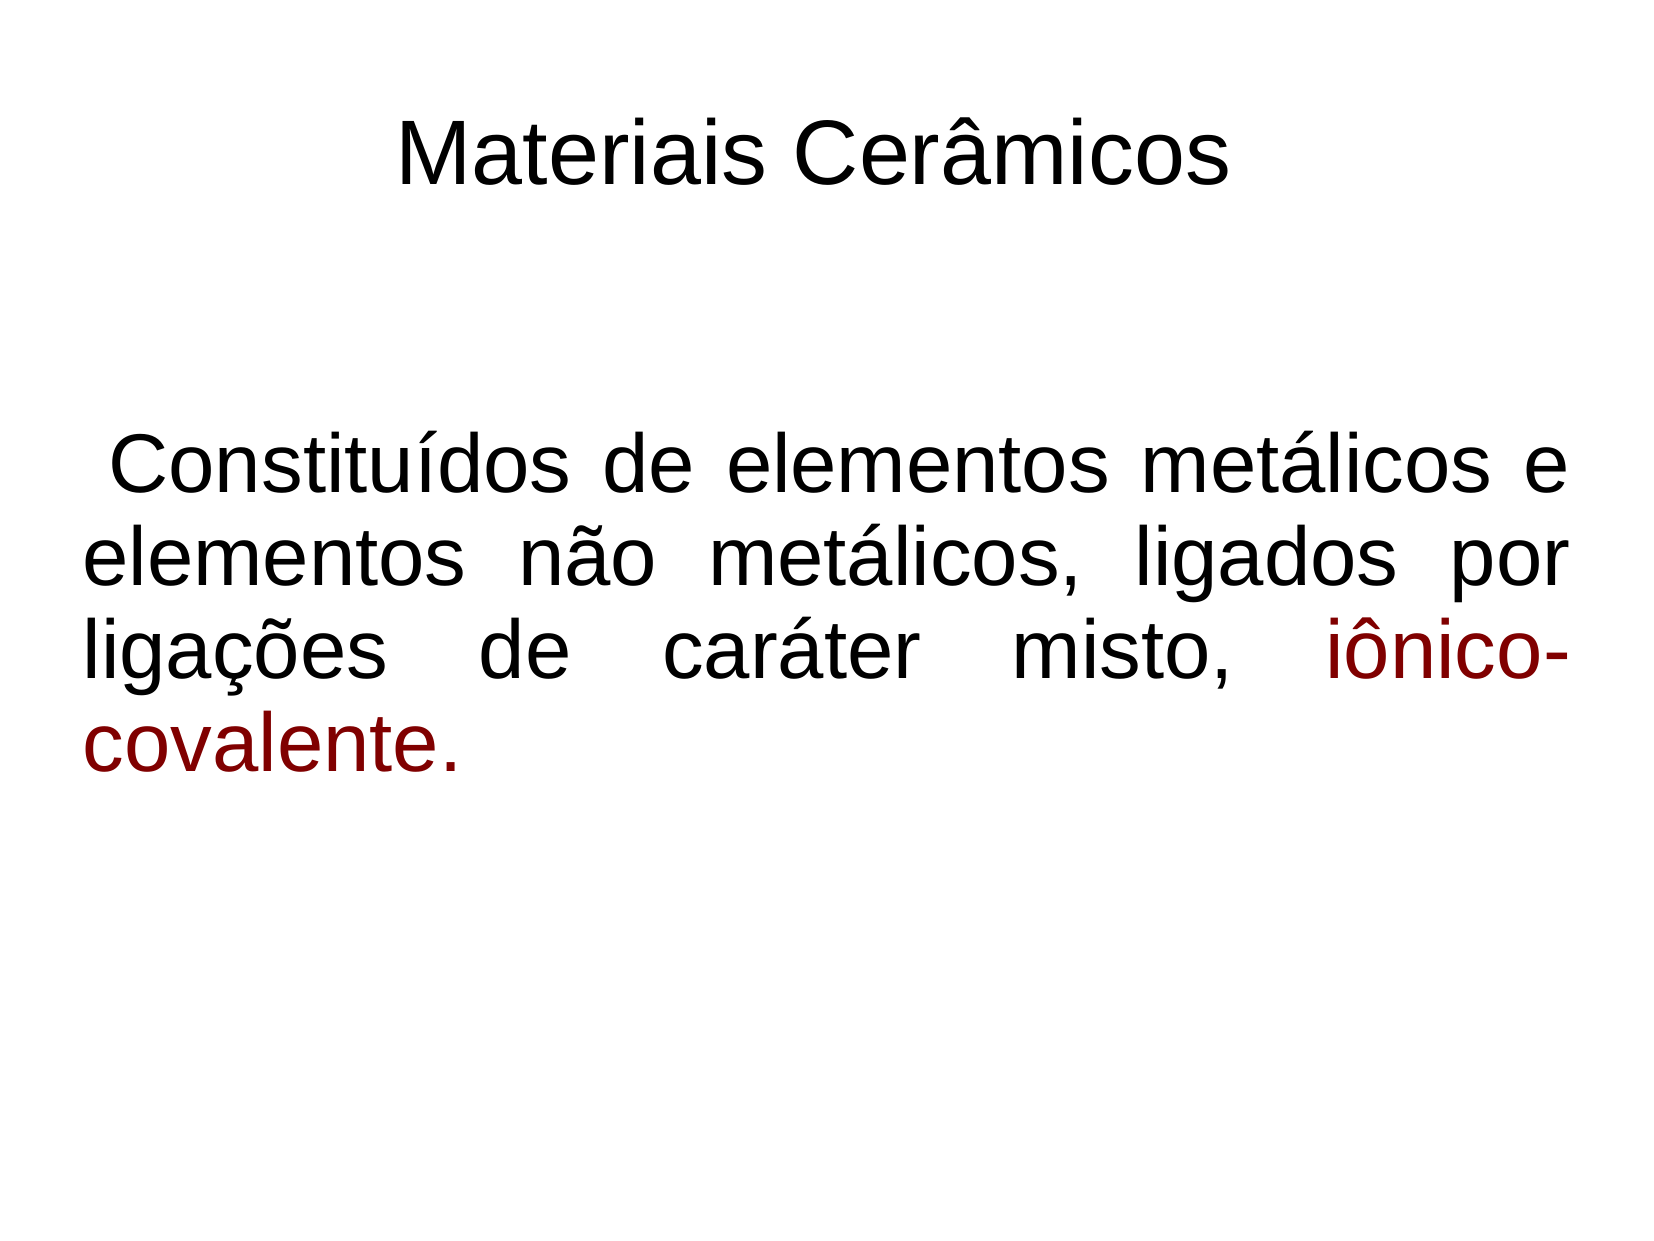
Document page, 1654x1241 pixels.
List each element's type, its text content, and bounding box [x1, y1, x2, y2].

title Materiais Cerâmicos [82, 49, 1571, 257]
subtitle Constituídos de elementos metálicos e elementos não metálicos, ligados por ligações de caráter misto, iônico-covalente. [82, 290, 1571, 1010]
